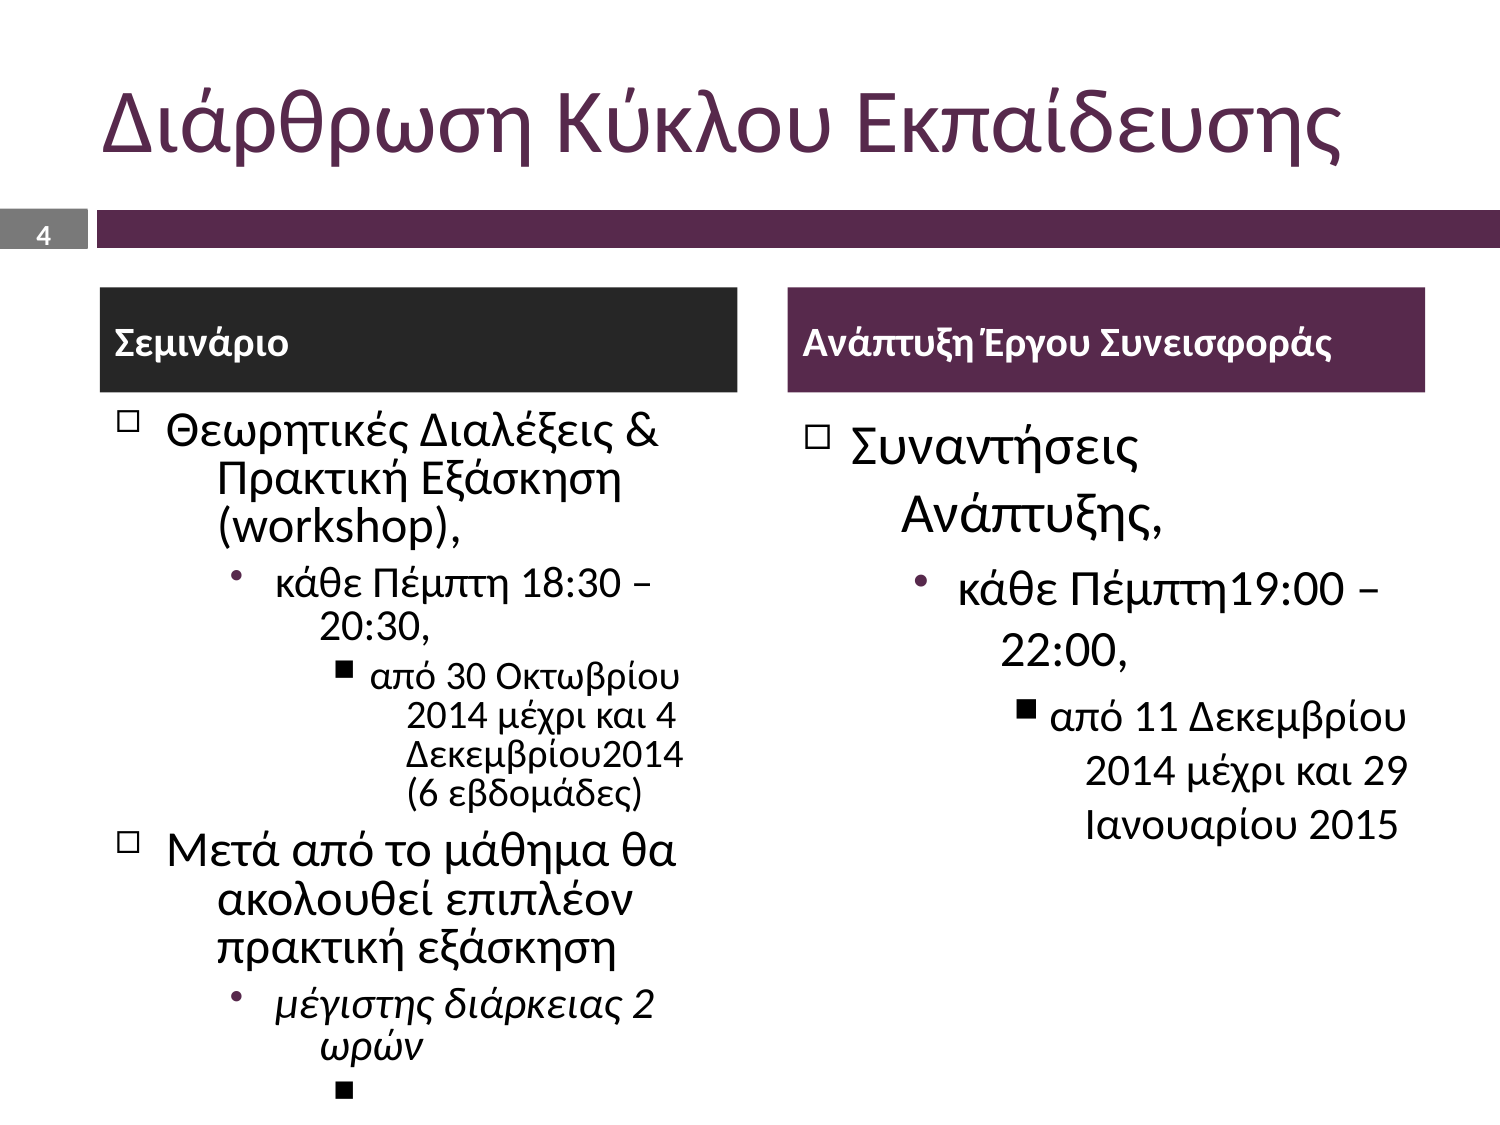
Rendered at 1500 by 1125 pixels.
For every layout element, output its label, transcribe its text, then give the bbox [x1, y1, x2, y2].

list Θεωρητικές Διαλέξεις & Πρακτική Εξάσκηση (workshop), κάθε Πέμπτη 18:30 – 20:30, από 30 Οκτωβρίου 2014 μέχρι και 4 Δεκεμβρίου2014 (6 εβδομάδες) Μετά από το μάθημα θα ακολουθεί επιπλέον πρακτική εξάσκηση μέγιστης διάρκειας 2 ωρών [99, 399, 738, 1083]
list Σεμινάριο [99, 287, 738, 393]
list Συναντήσεις Ανάπτυξης, κάθε Πέμπτη19:00 – 22:00, από 11 Δεκεμβρίου 2014 μέχρι και 29 Ιανουαρίου 2015 [787, 399, 1426, 988]
list Ανάπτυξη Έργου Συνεισφοράς [787, 287, 1426, 393]
title Διάρθρωση Κύκλου Εκπαίδευσης [87, 44, 1426, 188]
text_box [0, 208, 88, 249]
